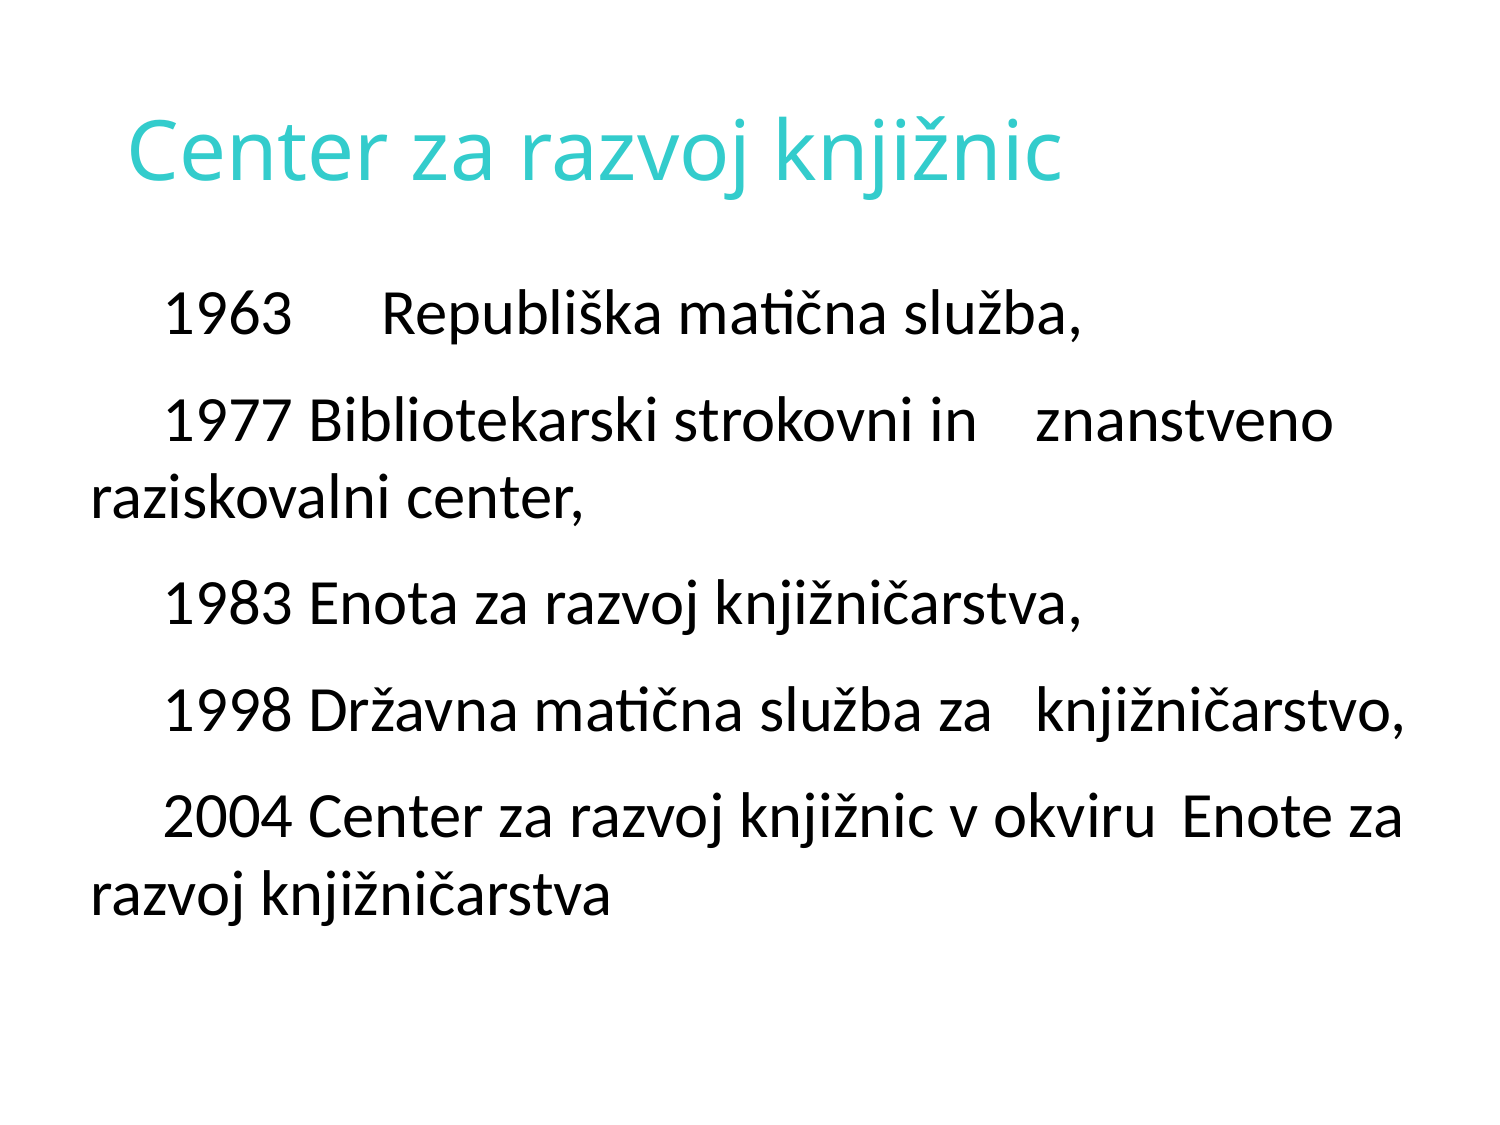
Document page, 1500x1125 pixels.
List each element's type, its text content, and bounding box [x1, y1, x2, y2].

text_box Center za razvoj knjižnic [112, 90, 1403, 232]
list 1963 Republiška matična služba, 1977 Bibliotekarski strokovni in znanstveno raziskovalni center, 1983 Enota za razvoj knjižničarstva, 1998 Državna matična služba za knjižničarstvo, 2004 Center za razvoj knjižnic v okviru Enote za razvoj knjižničarstva [75, 262, 1425, 1005]
